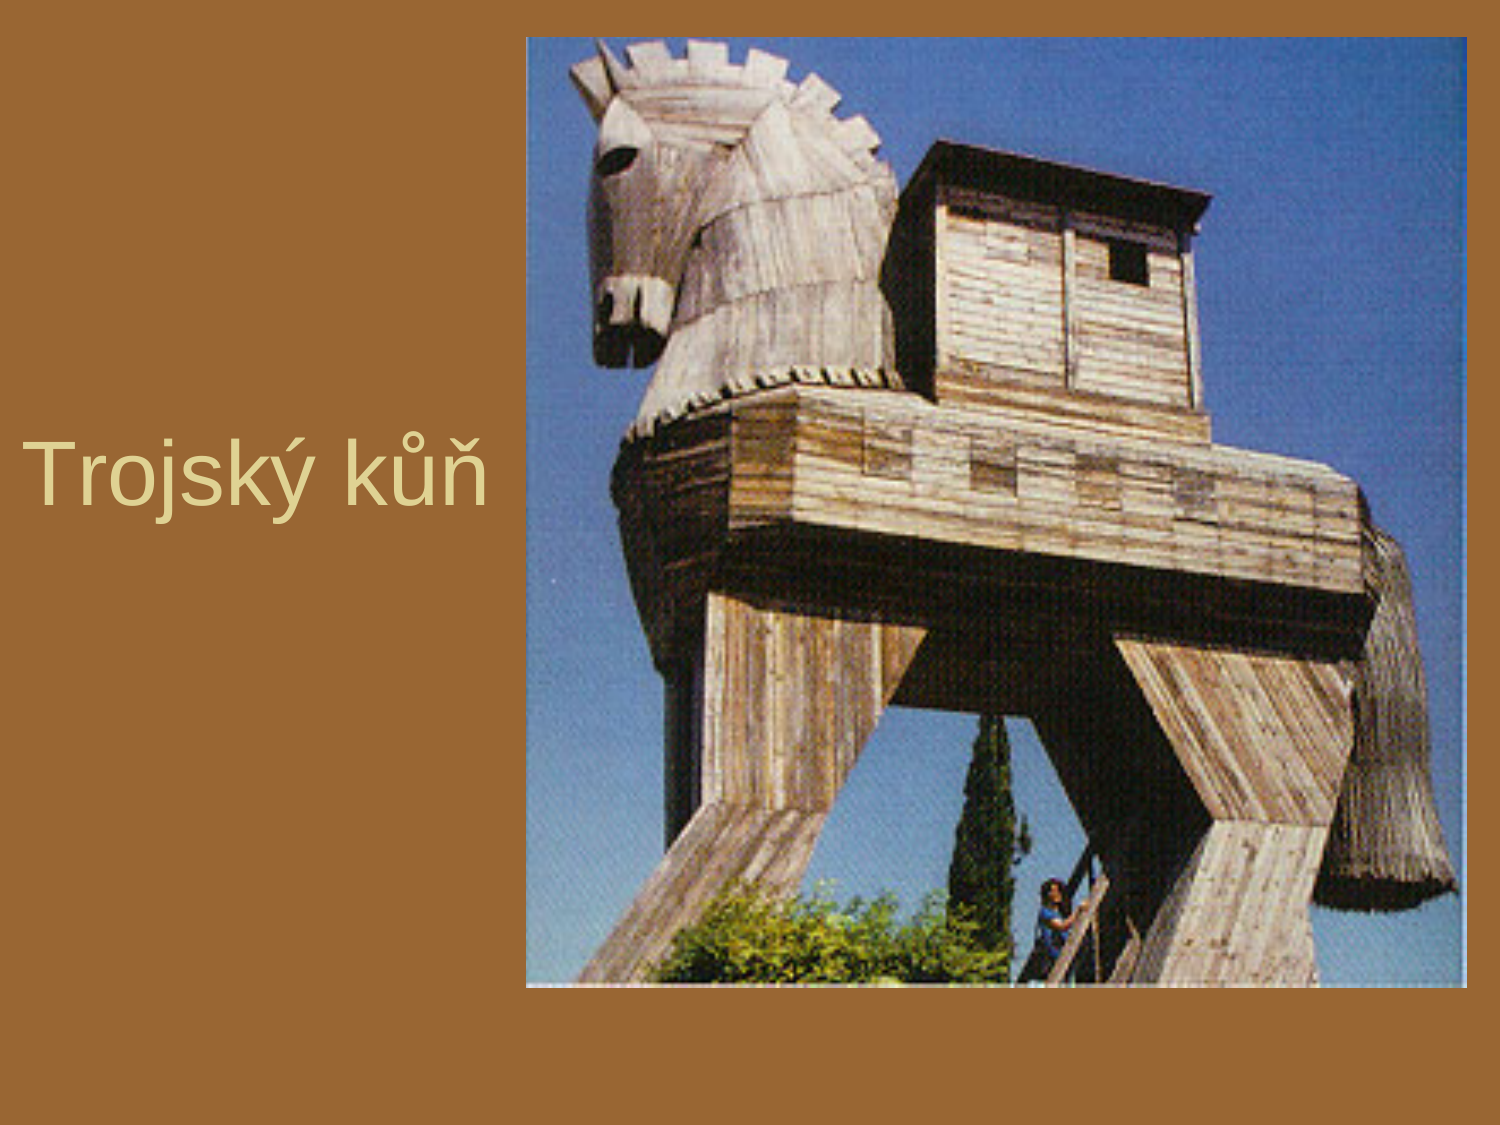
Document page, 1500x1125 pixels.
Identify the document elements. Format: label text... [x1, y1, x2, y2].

picture [526, 37, 1467, 988]
title Trojský kůň [0, 374, 513, 563]
